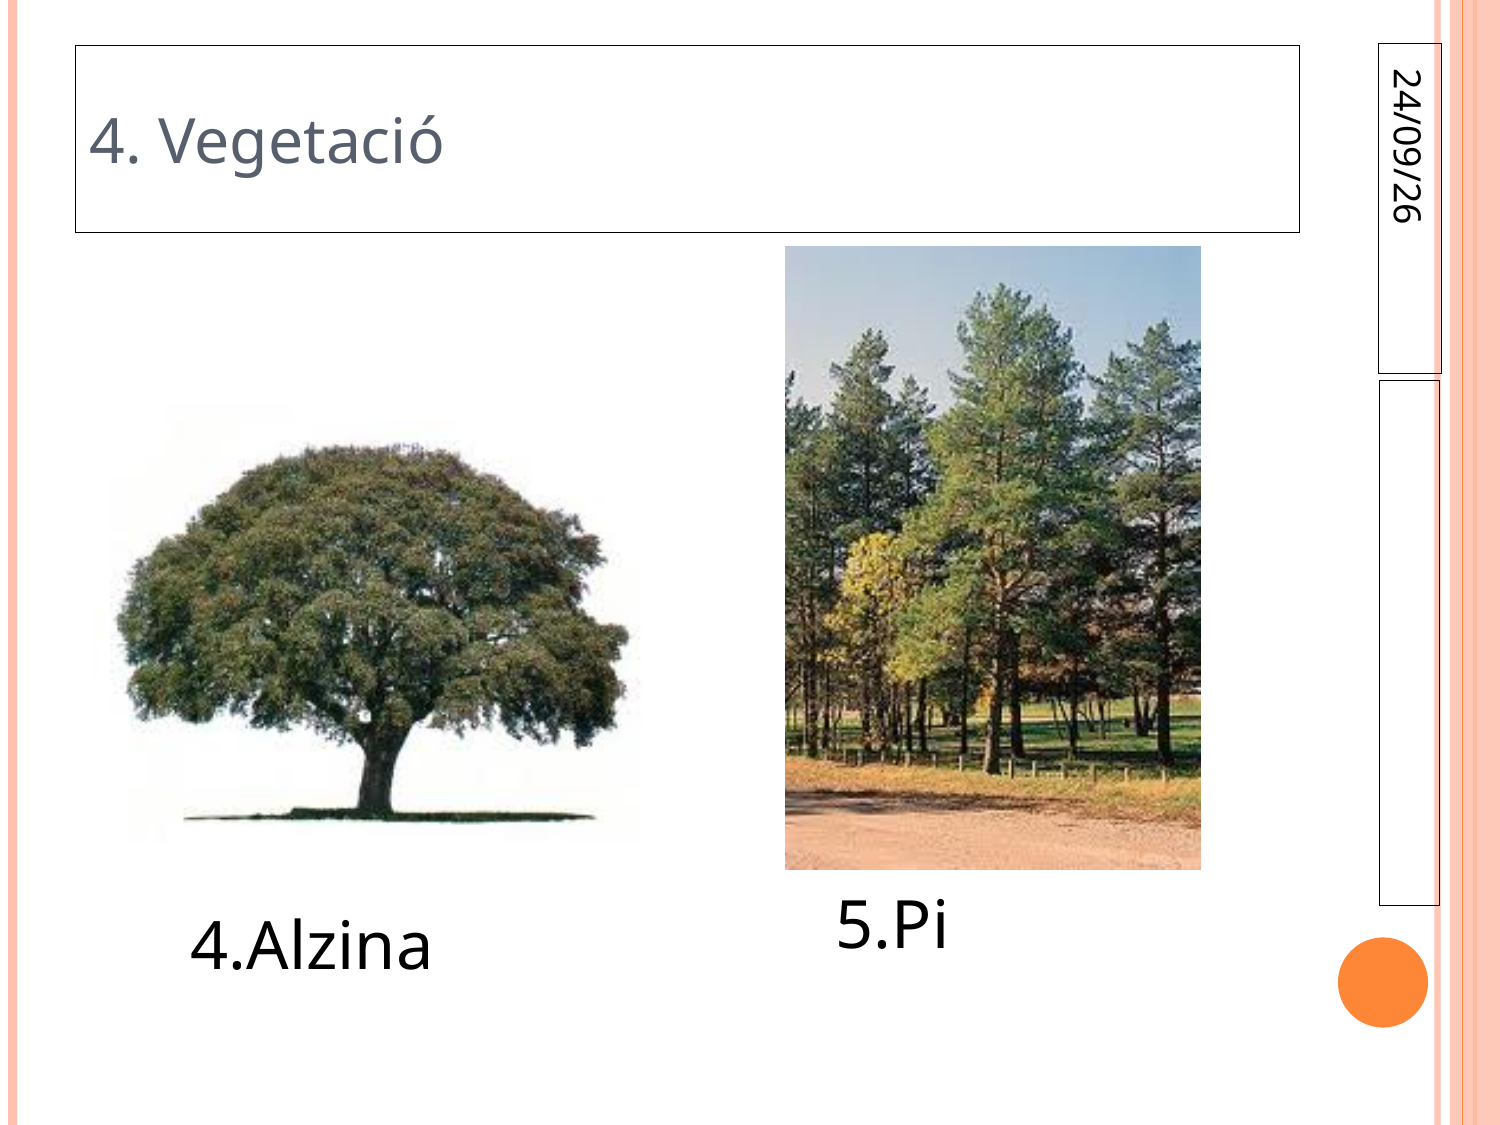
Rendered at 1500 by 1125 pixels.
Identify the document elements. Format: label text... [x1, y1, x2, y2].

picture [785, 246, 1201, 870]
title 4. Vegetació [75, 45, 1300, 233]
picture [93, 386, 659, 850]
text_box 4.Alzina [175, 890, 561, 986]
text_box 5.Pi [820, 869, 1114, 965]
